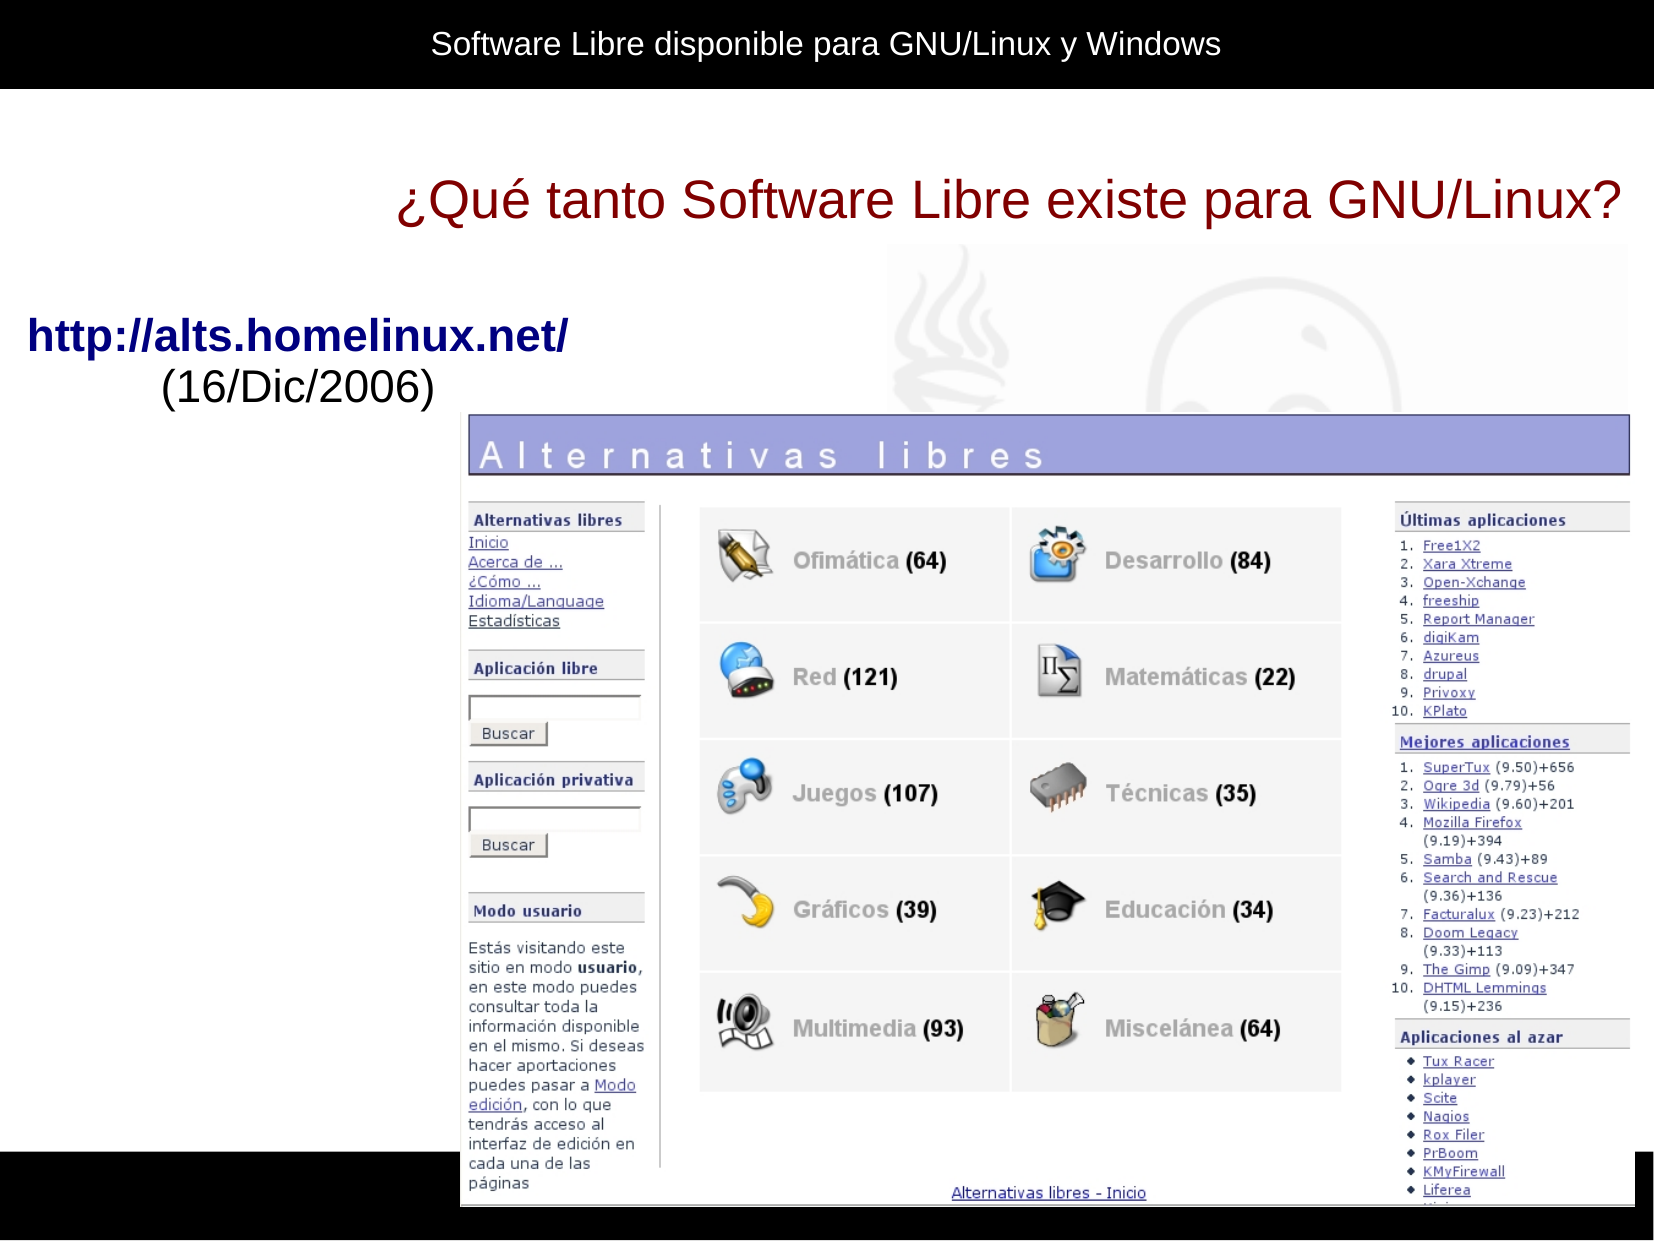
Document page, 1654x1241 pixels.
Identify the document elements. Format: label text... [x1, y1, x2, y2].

picture [460, 244, 1635, 1207]
text_box http://alts.homelinux.net/ (16/Dic/2006) [26, 310, 570, 413]
text_box Software Libre disponible para GNU/Linux y Windows [0, 0, 1654, 89]
title ¿Qué tanto Software Libre existe para GNU/Linux? [147, 147, 1625, 252]
